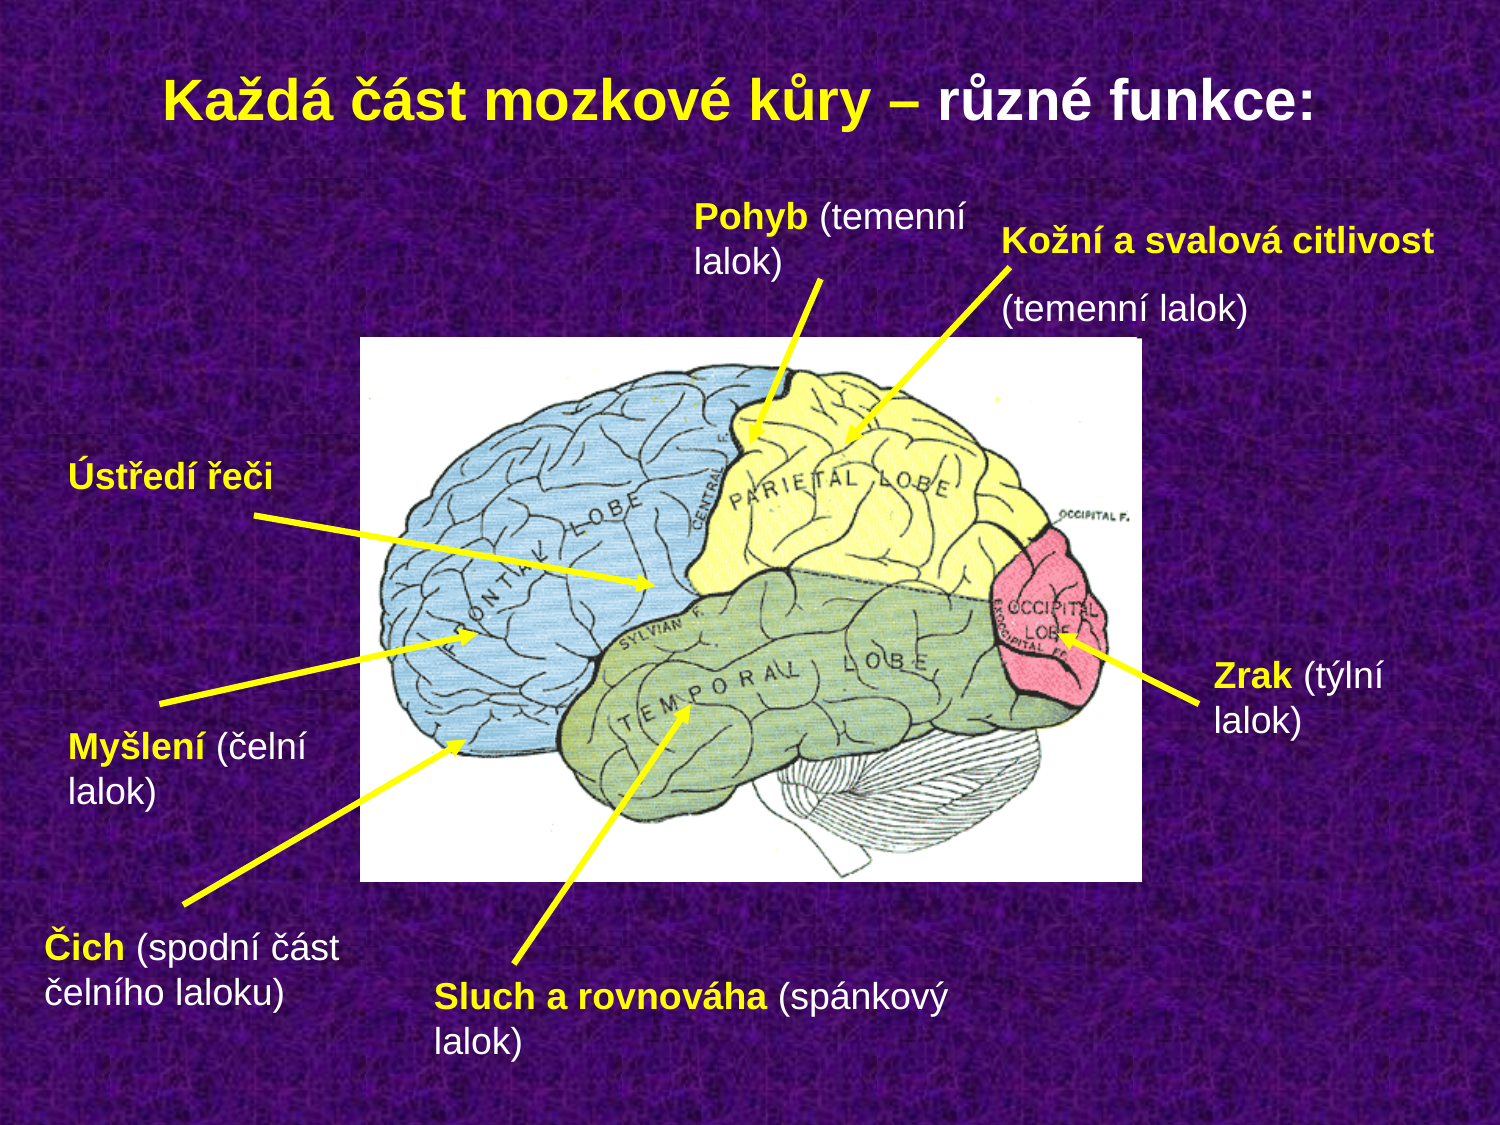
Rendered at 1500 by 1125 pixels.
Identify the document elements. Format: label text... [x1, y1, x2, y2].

text_box Sluch a rovnováha (spánkový lalok) [419, 964, 975, 1070]
text_box Kožní a svalová citlivost (temenní lalok) [986, 207, 1471, 337]
picture [0, 0, 1500, 1125]
text_box Čich (spodní část čelního laloku) [29, 915, 373, 1021]
text_box Pohyb (temenní lalok) [679, 184, 999, 291]
text_box Ústředí řeči [53, 444, 337, 505]
text_box Myšlení (čelní lalok) [53, 714, 337, 820]
text_box Zrak (týlní lalok) [1198, 643, 1459, 749]
text_box Každá část mozkové kůry – různé funkce: [147, 54, 1377, 141]
